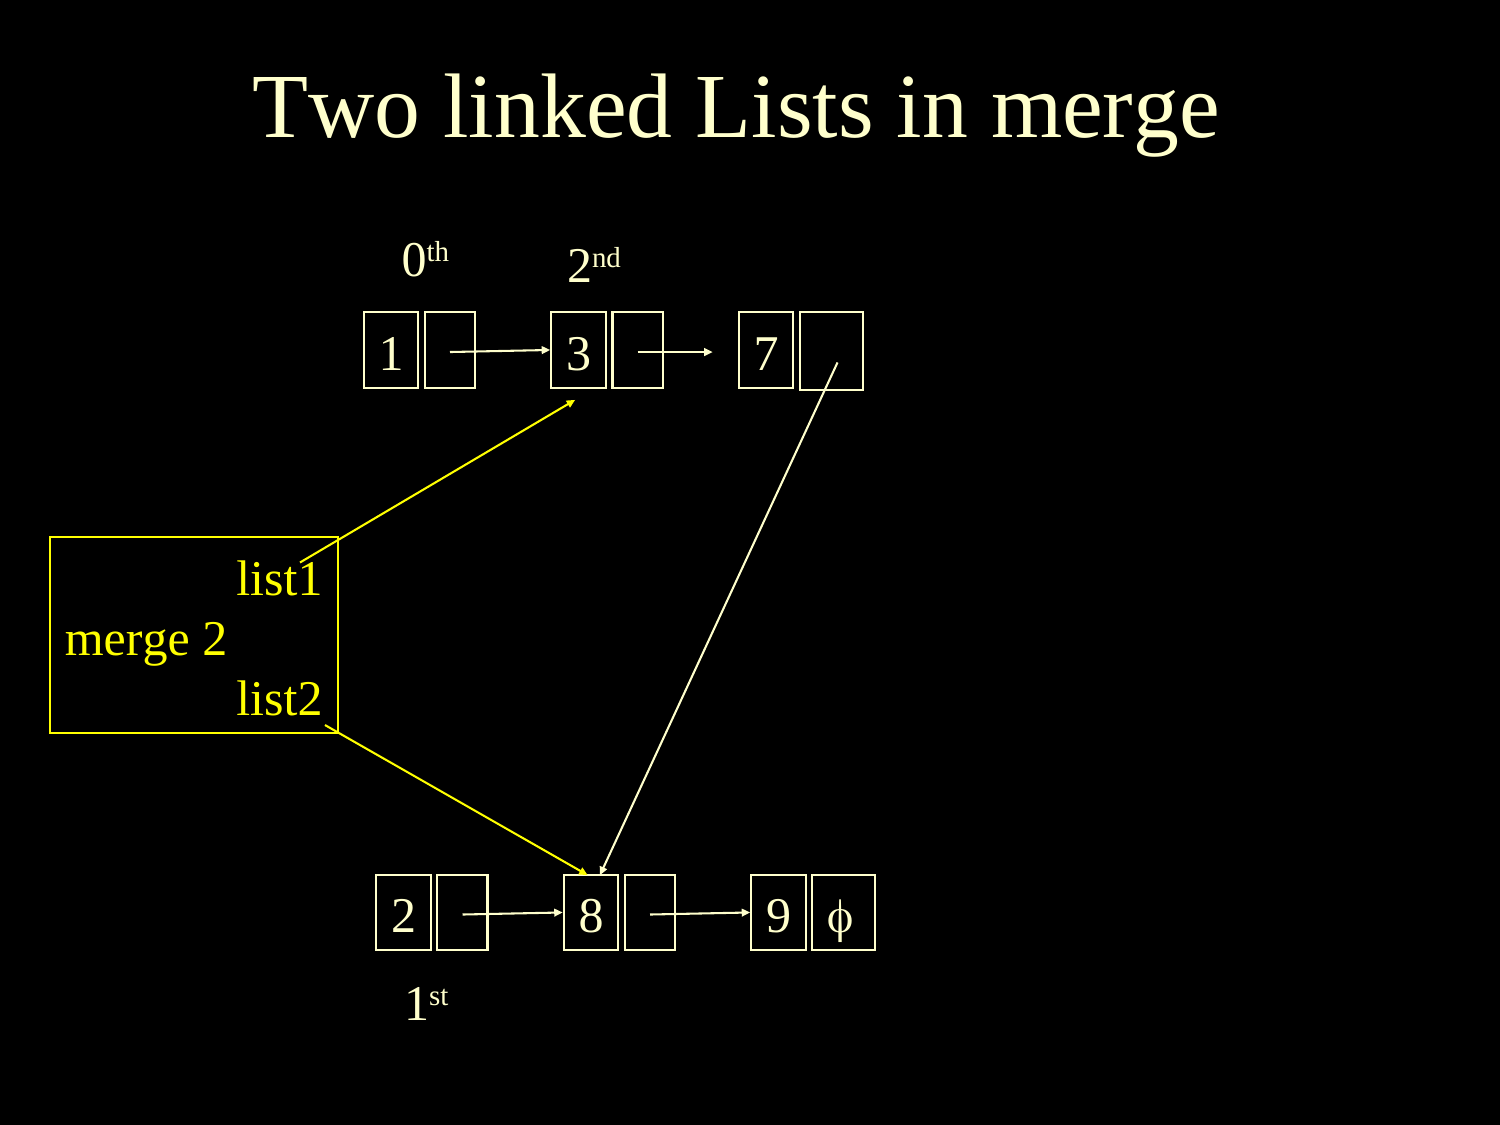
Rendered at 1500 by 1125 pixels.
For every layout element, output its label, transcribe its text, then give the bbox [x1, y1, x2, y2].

title Two linked Lists in merge [8, 47, 1467, 165]
text_box 1 [363, 312, 419, 388]
text_box 7 [738, 312, 794, 388]
text_box list1 merge 2 list2 [50, 537, 338, 733]
text_box 2nd [552, 224, 662, 301]
text_box 9 [751, 874, 806, 951]
text_box 1st [389, 962, 489, 1038]
text_box 8 [563, 874, 619, 951]
text_box 2 [376, 874, 431, 951]
text_box 0th [386, 219, 477, 295]
text_box 3 [551, 312, 606, 388]
text_box  [812, 874, 876, 951]
